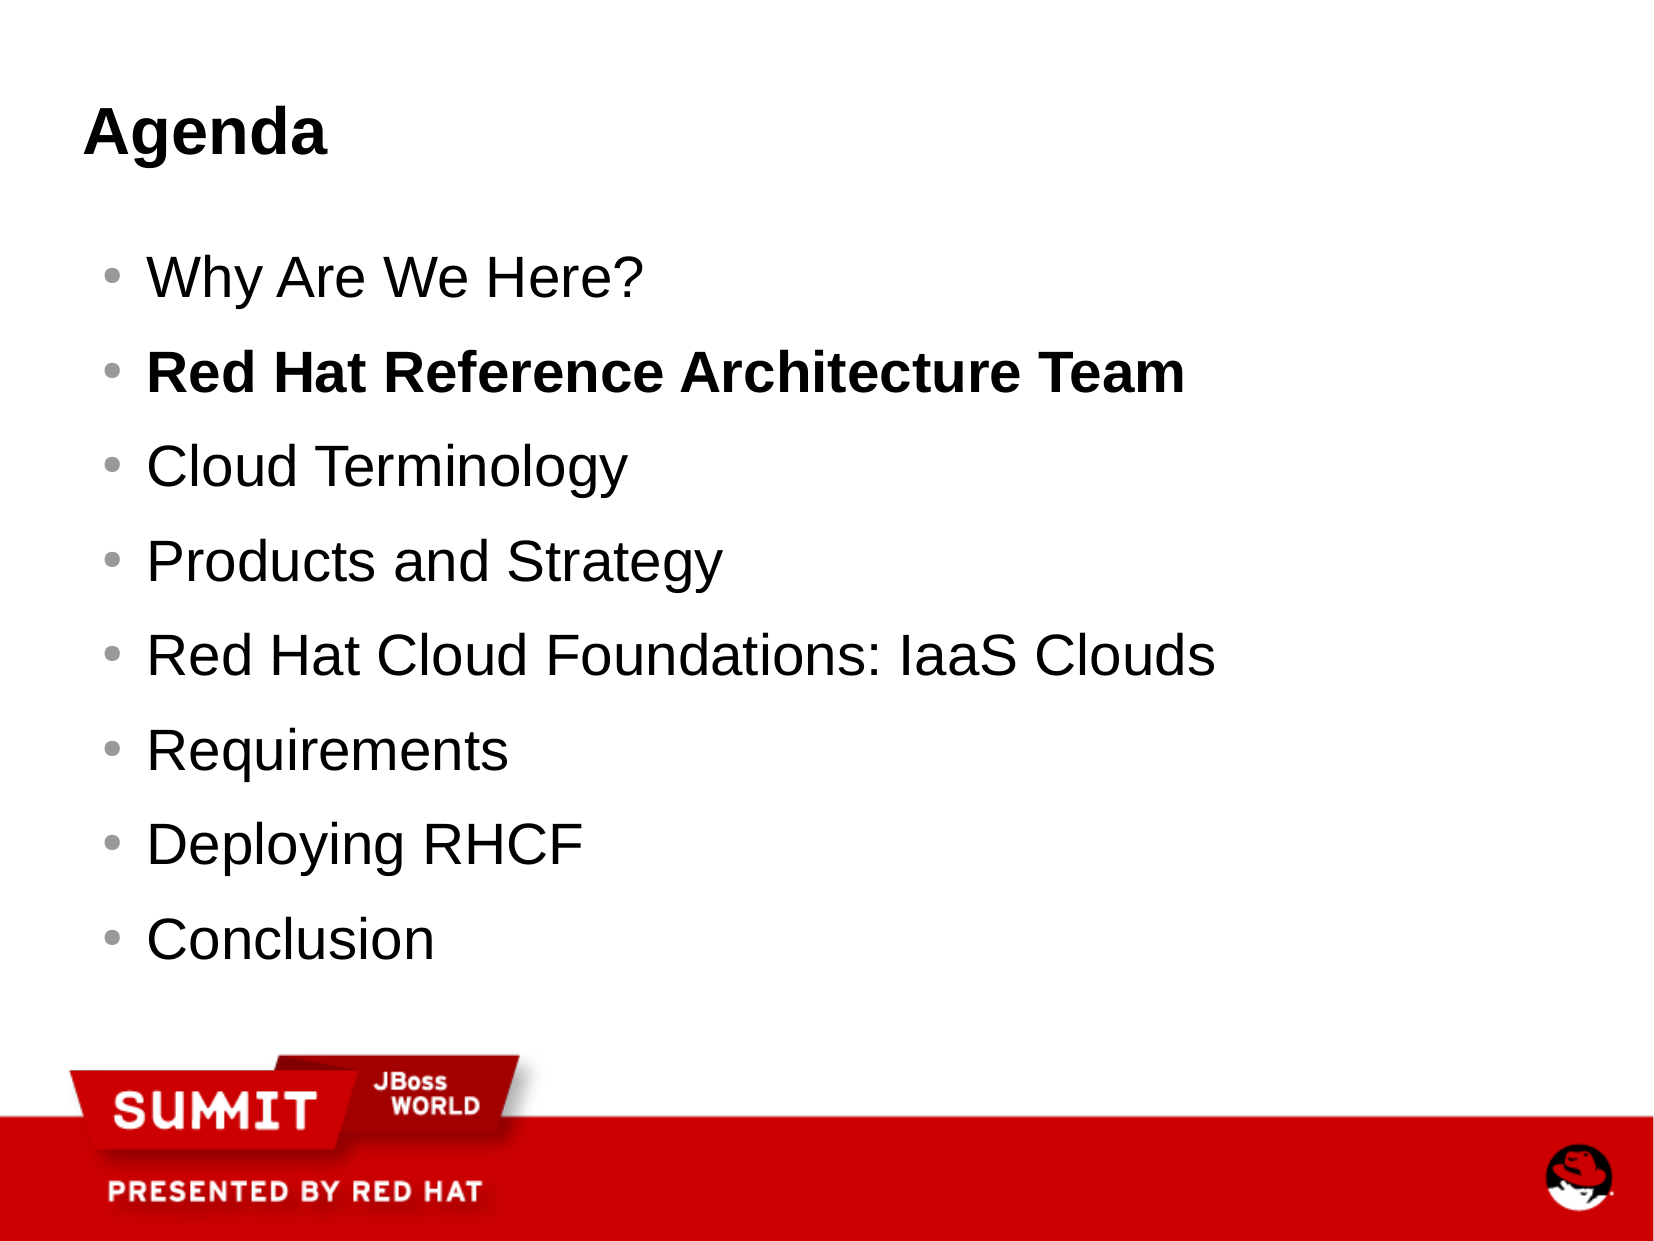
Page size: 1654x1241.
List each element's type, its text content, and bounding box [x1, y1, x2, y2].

title Agenda [82, 37, 1571, 226]
list Why Are We Here? Red Hat Reference Architecture Team Cloud Terminology Products and Strategy Red Hat Cloud Foundations: IaaS Clouds Requirements Deploying RHCF Conclusion [86, 244, 1576, 1039]
picture [0, 1043, 1654, 1241]
